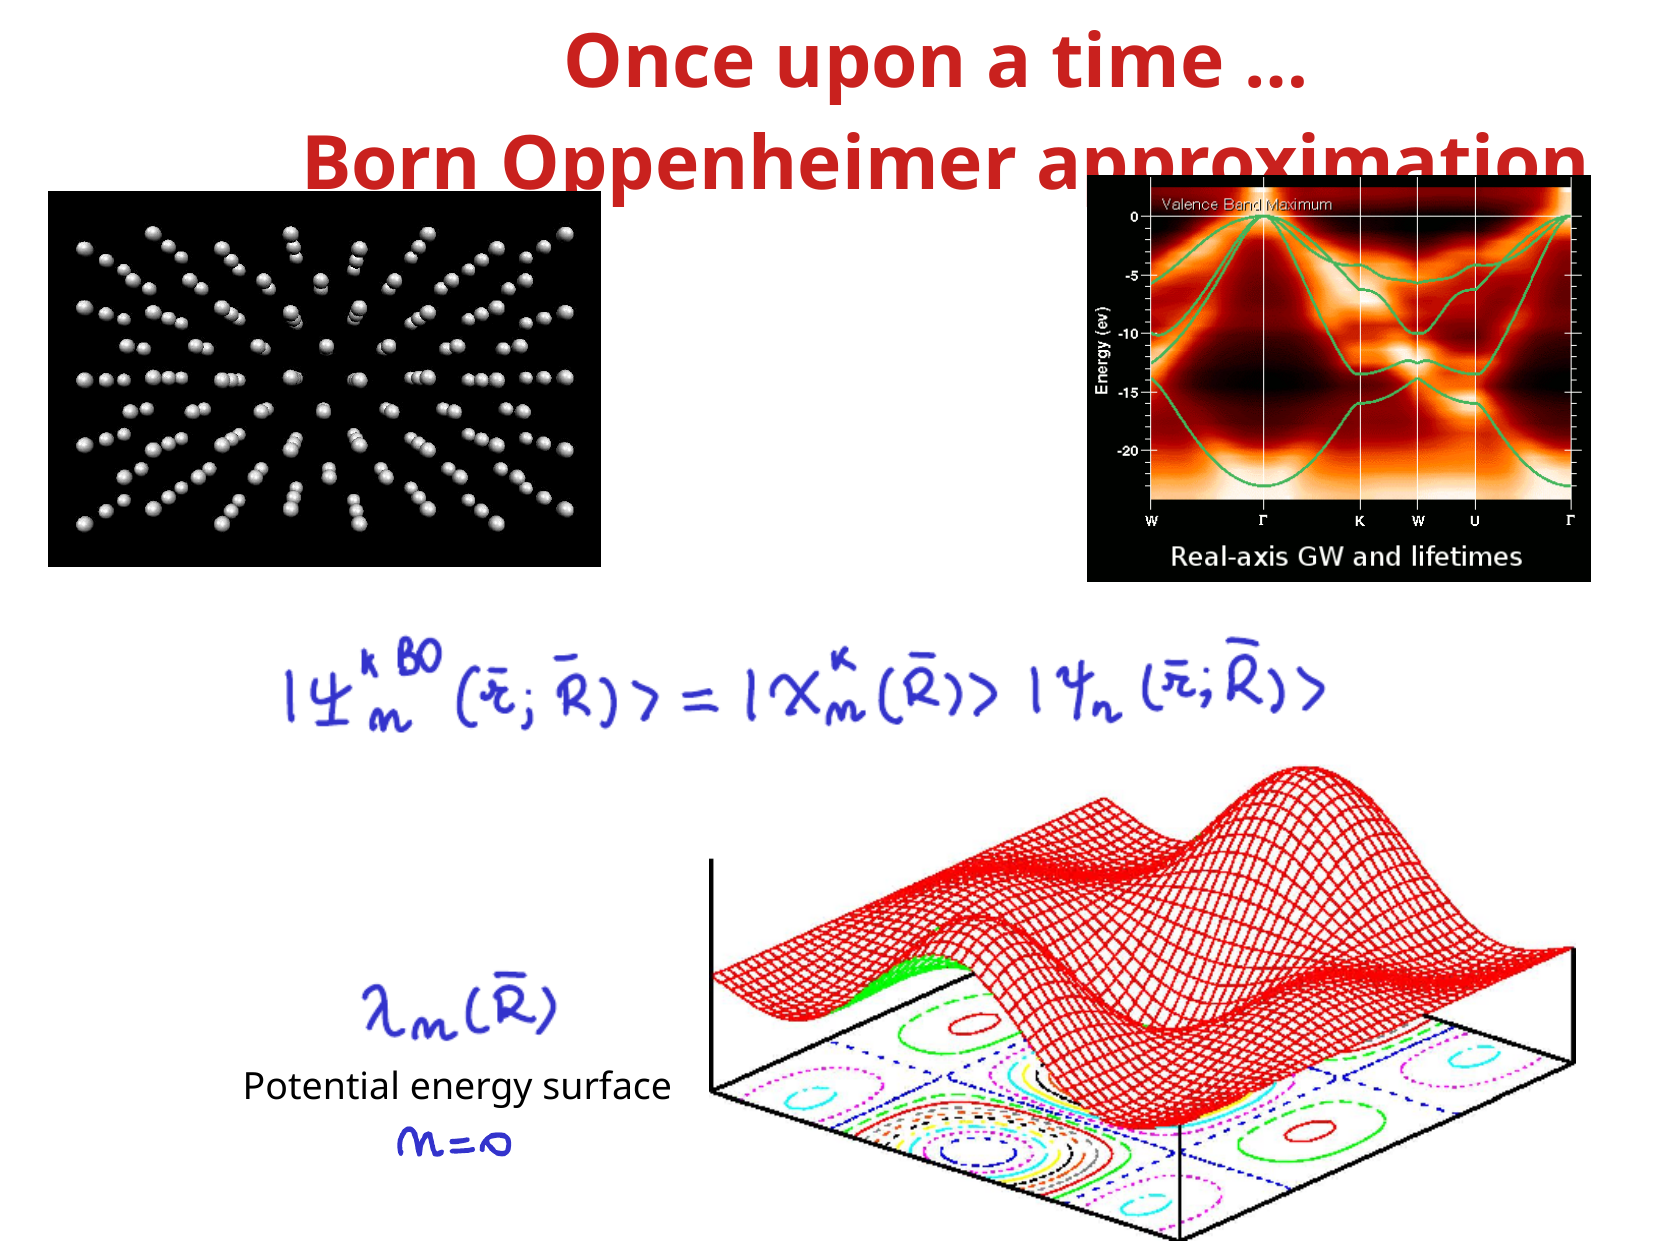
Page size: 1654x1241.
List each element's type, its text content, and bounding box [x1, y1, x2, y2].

picture [243, 610, 1351, 751]
picture [386, 1108, 521, 1169]
picture [48, 191, 601, 567]
text_box Once upon a time … Born Oppenheimer approximation [286, 0, 1477, 226]
picture [709, 762, 1576, 1241]
picture [330, 961, 612, 1052]
picture [1087, 175, 1591, 582]
text_box Potential energy surface [227, 1052, 669, 1110]
